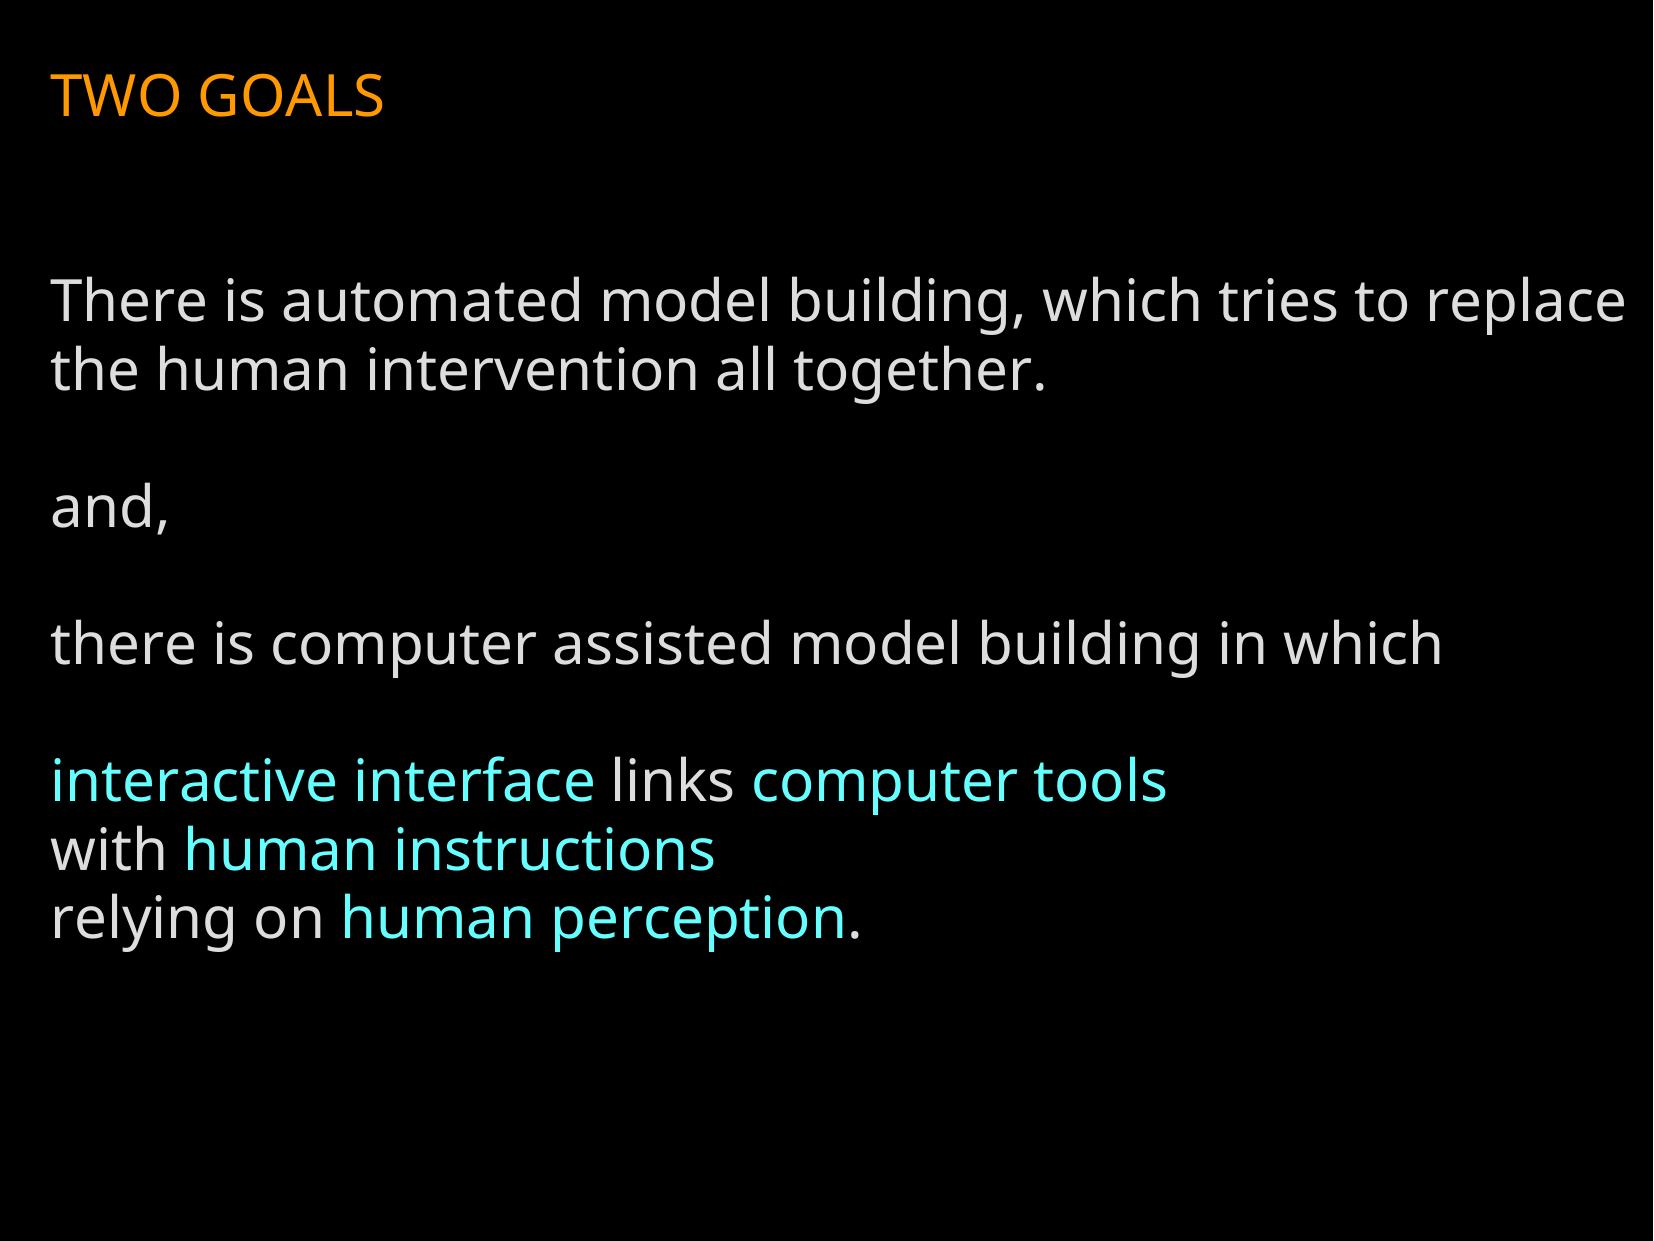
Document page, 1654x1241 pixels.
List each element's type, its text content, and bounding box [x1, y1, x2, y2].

text_box TWO GOALS There is automated model building, which tries to replace the human intervention all together. and, there is computer assisted model building in which interactive interface links computer tools with human instructions relying on human perception. [35, 53, 1653, 1099]
